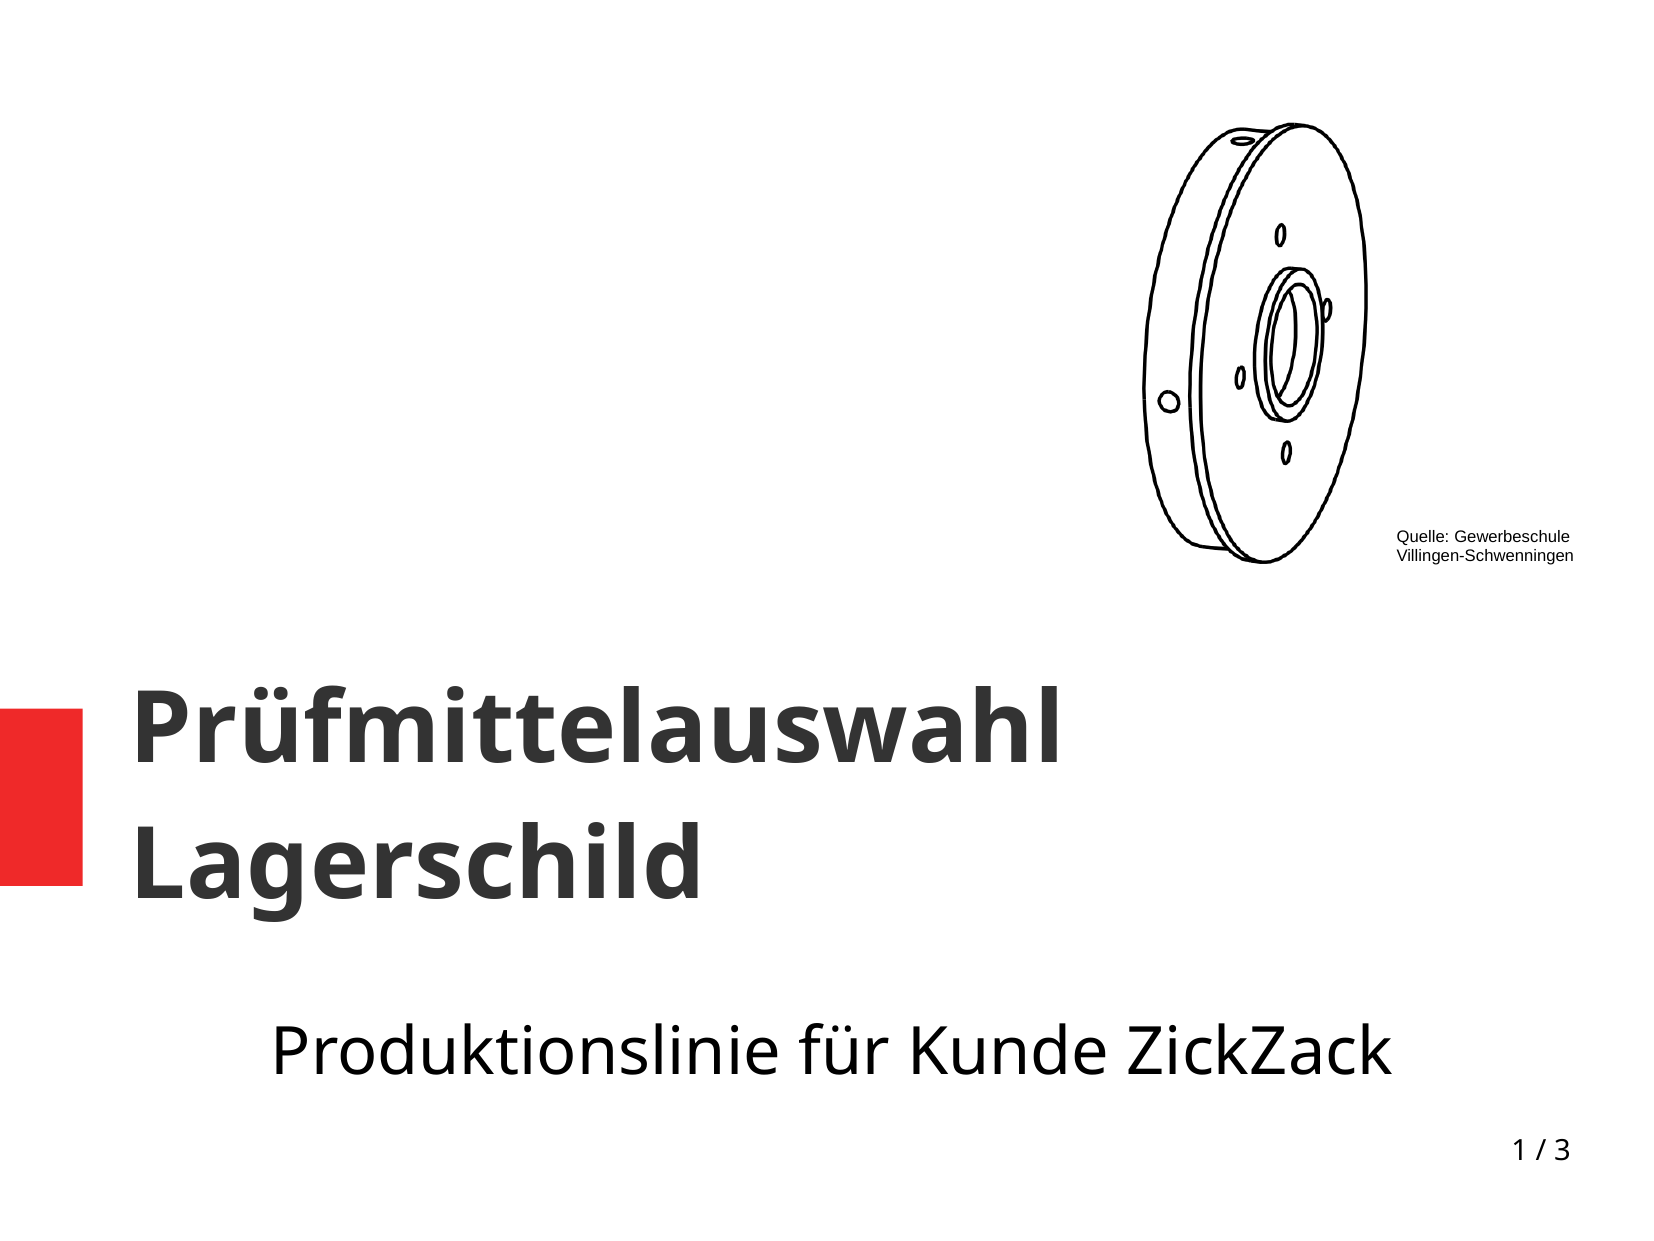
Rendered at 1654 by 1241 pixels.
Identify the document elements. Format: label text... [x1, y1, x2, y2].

title Prüfmittelauswahl Lagerschild [129, 655, 1536, 928]
picture [1118, 118, 1382, 573]
text_box Quelle: Gewerbeschule Villingen-Schwenningen [1381, 519, 1591, 573]
subtitle Produktionslinie für Kunde ZickZack [129, 968, 1536, 1130]
